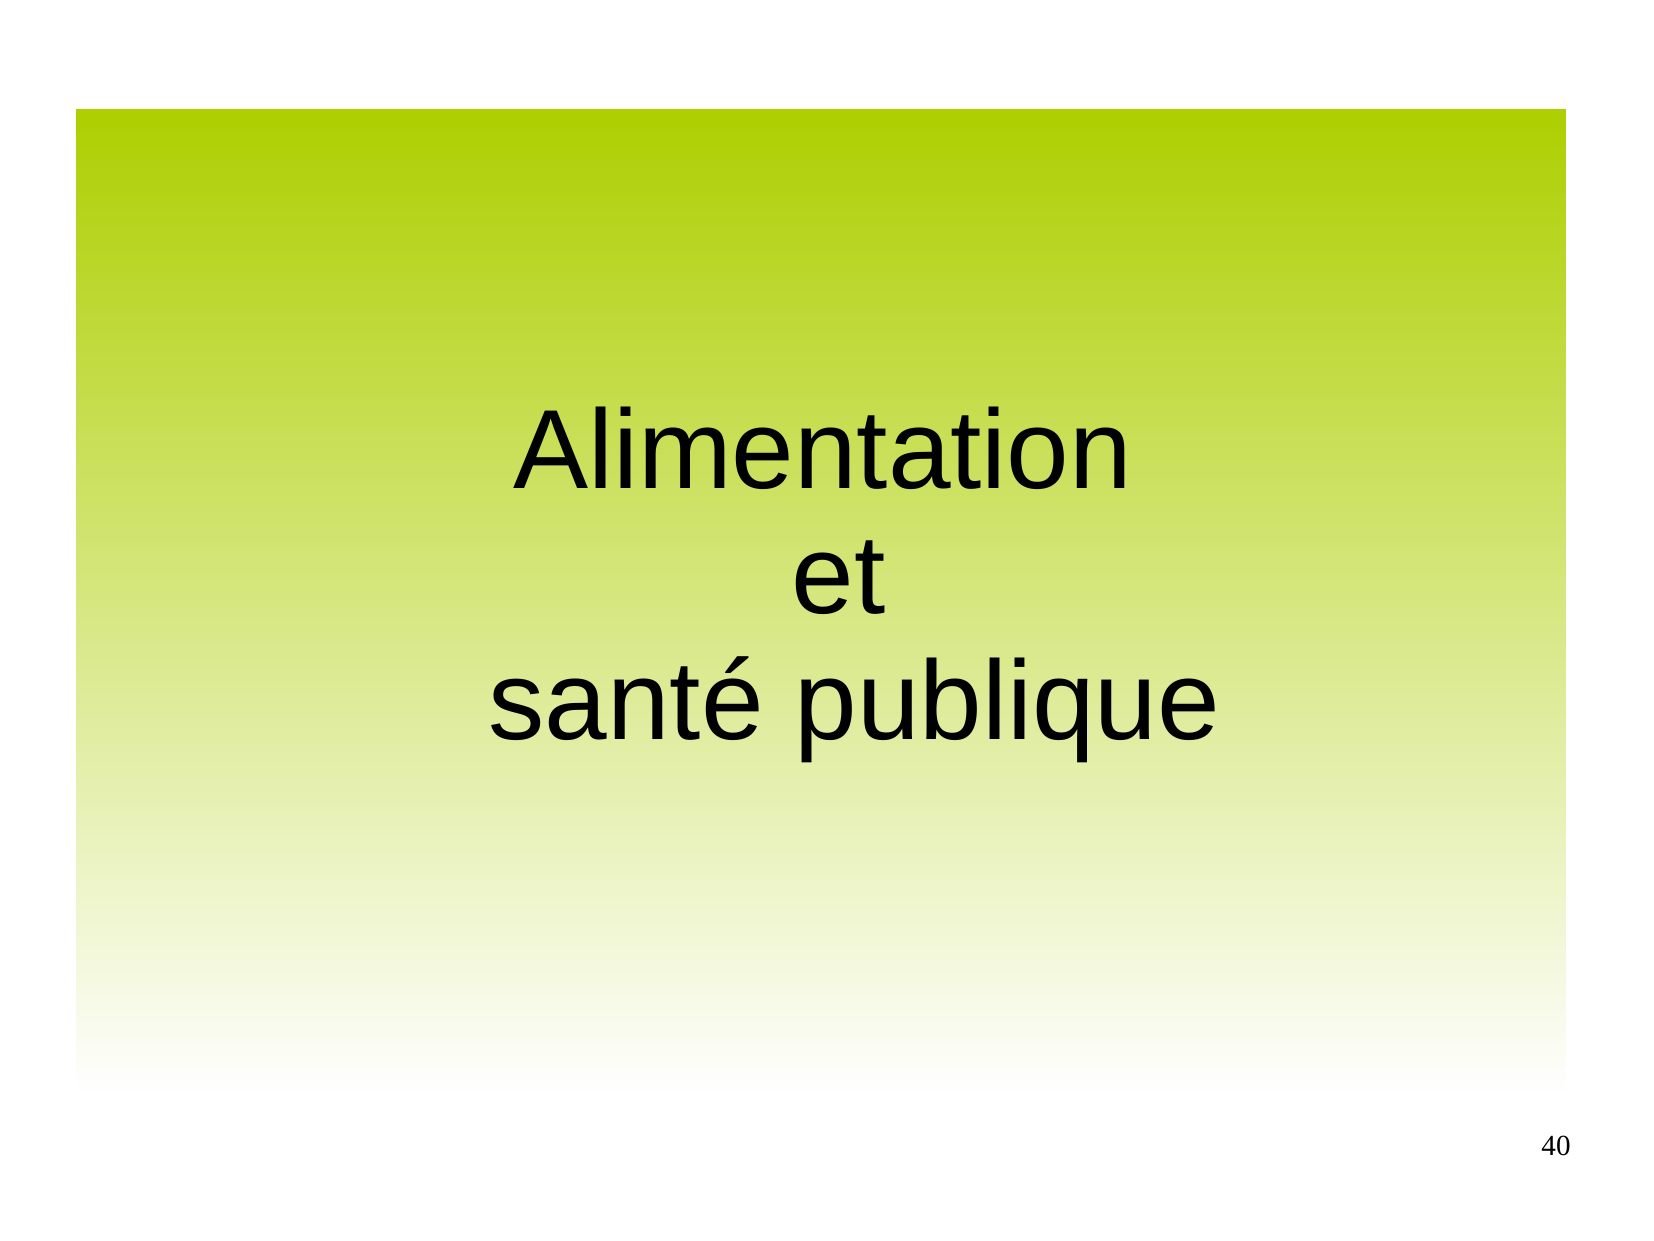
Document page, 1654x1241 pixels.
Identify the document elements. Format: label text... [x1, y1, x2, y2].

subtitle Alimentation et santé publique [76, 109, 1565, 1093]
